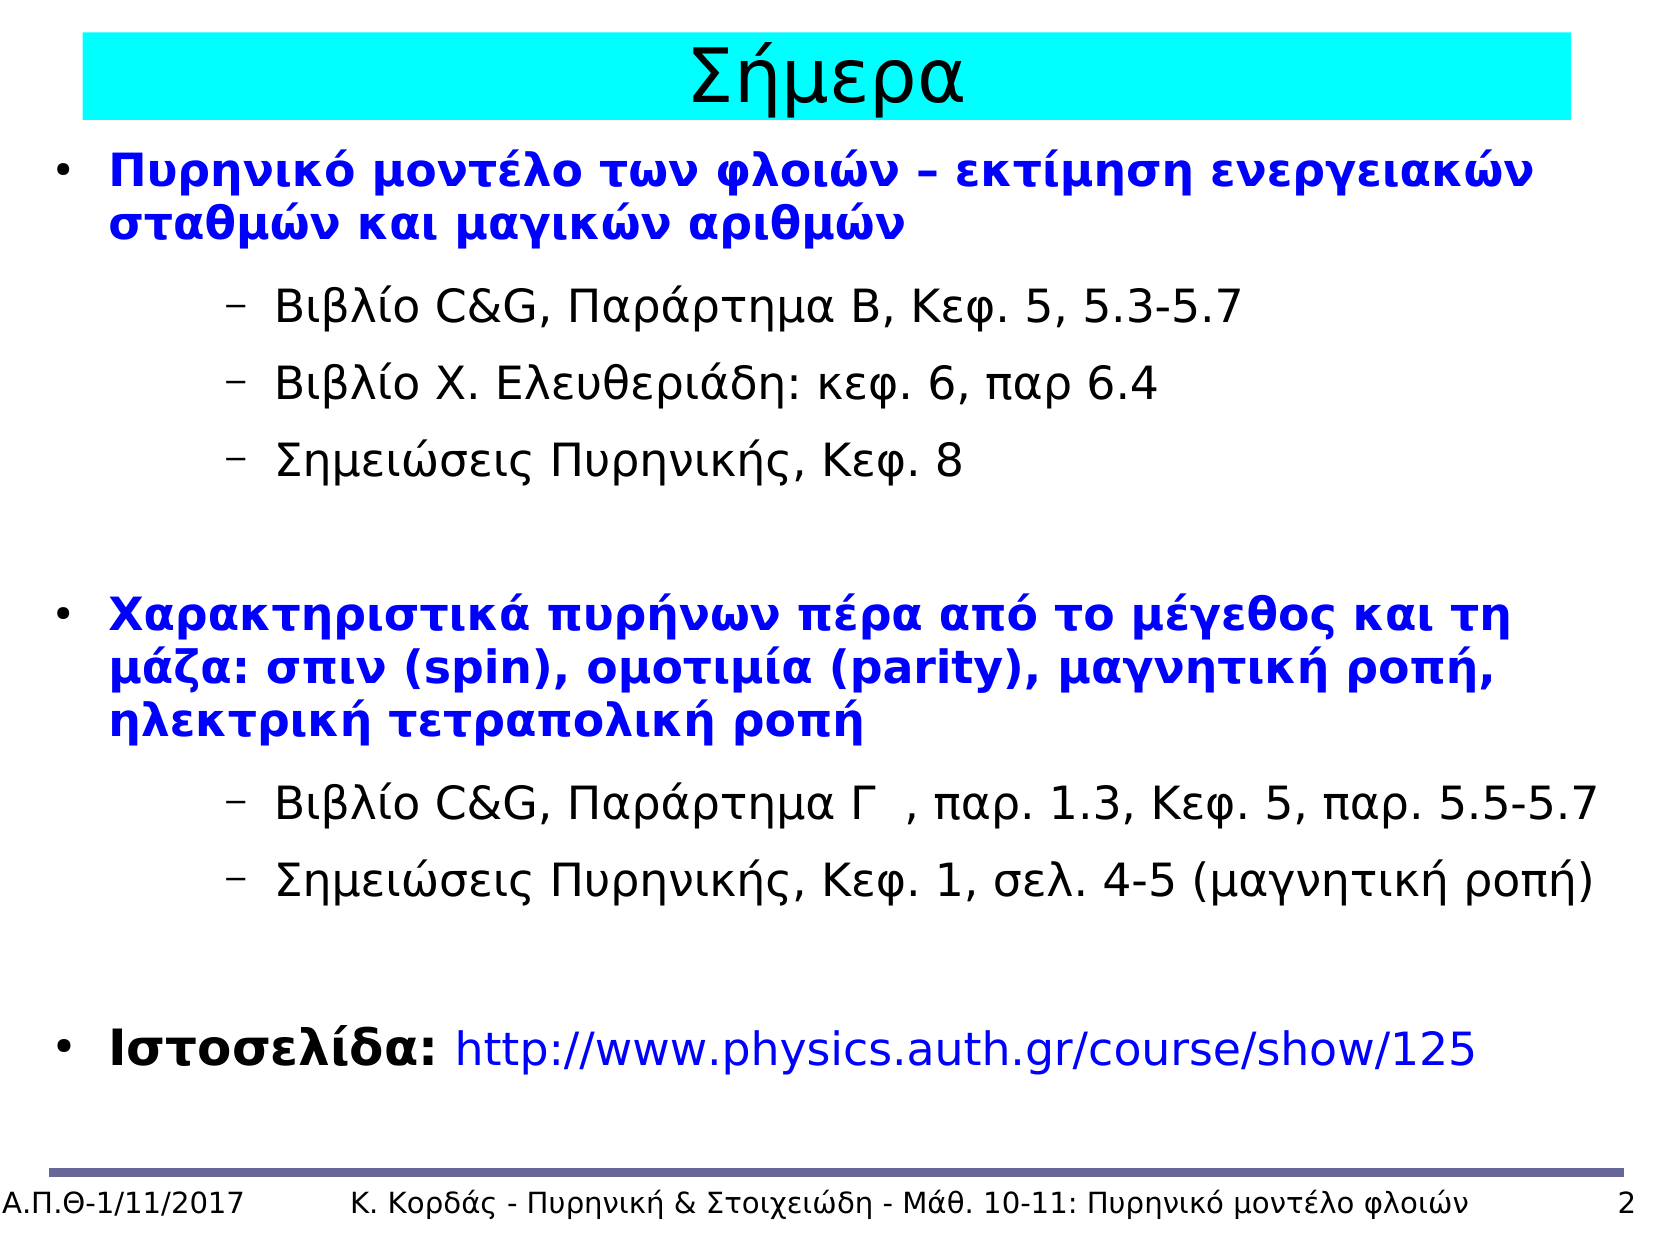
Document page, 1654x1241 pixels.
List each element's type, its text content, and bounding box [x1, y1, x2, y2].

list Πυρηνικό μοντέλο των φλοιών – εκτίμηση ενεργειακών σταθμών και μαγικών αριθμών Βιβλίο C&G, Παράρτημα Β, Κεφ. 5, 5.3-5.7 Βιβλίο Χ. Ελευθεριάδη: κεφ. 6, παρ 6.4 Σημειώσεις Πυρηνικής, Κεφ. 8 Χαρακτηριστικά πυρήνων πέρα από το μέγεθος και τη μάζα: σπιν (spin), ομοτιμία (parity), μαγνητική ροπή, ηλεκτρική τετραπολική ροπή Βιβλίο C&G, Παράρτημα Γ , παρ. 1.3, Κεφ. 5, παρ. 5.5-5.7 Σημειώσεις Πυρηνικής, Κεφ. 1, σελ. 4-5 (μαγνητική ροπή) Ιστοσελίδα: http://www.physics.auth.gr/course/show/125 [37, 144, 1631, 1106]
title Σήμερα [82, 32, 1571, 120]
